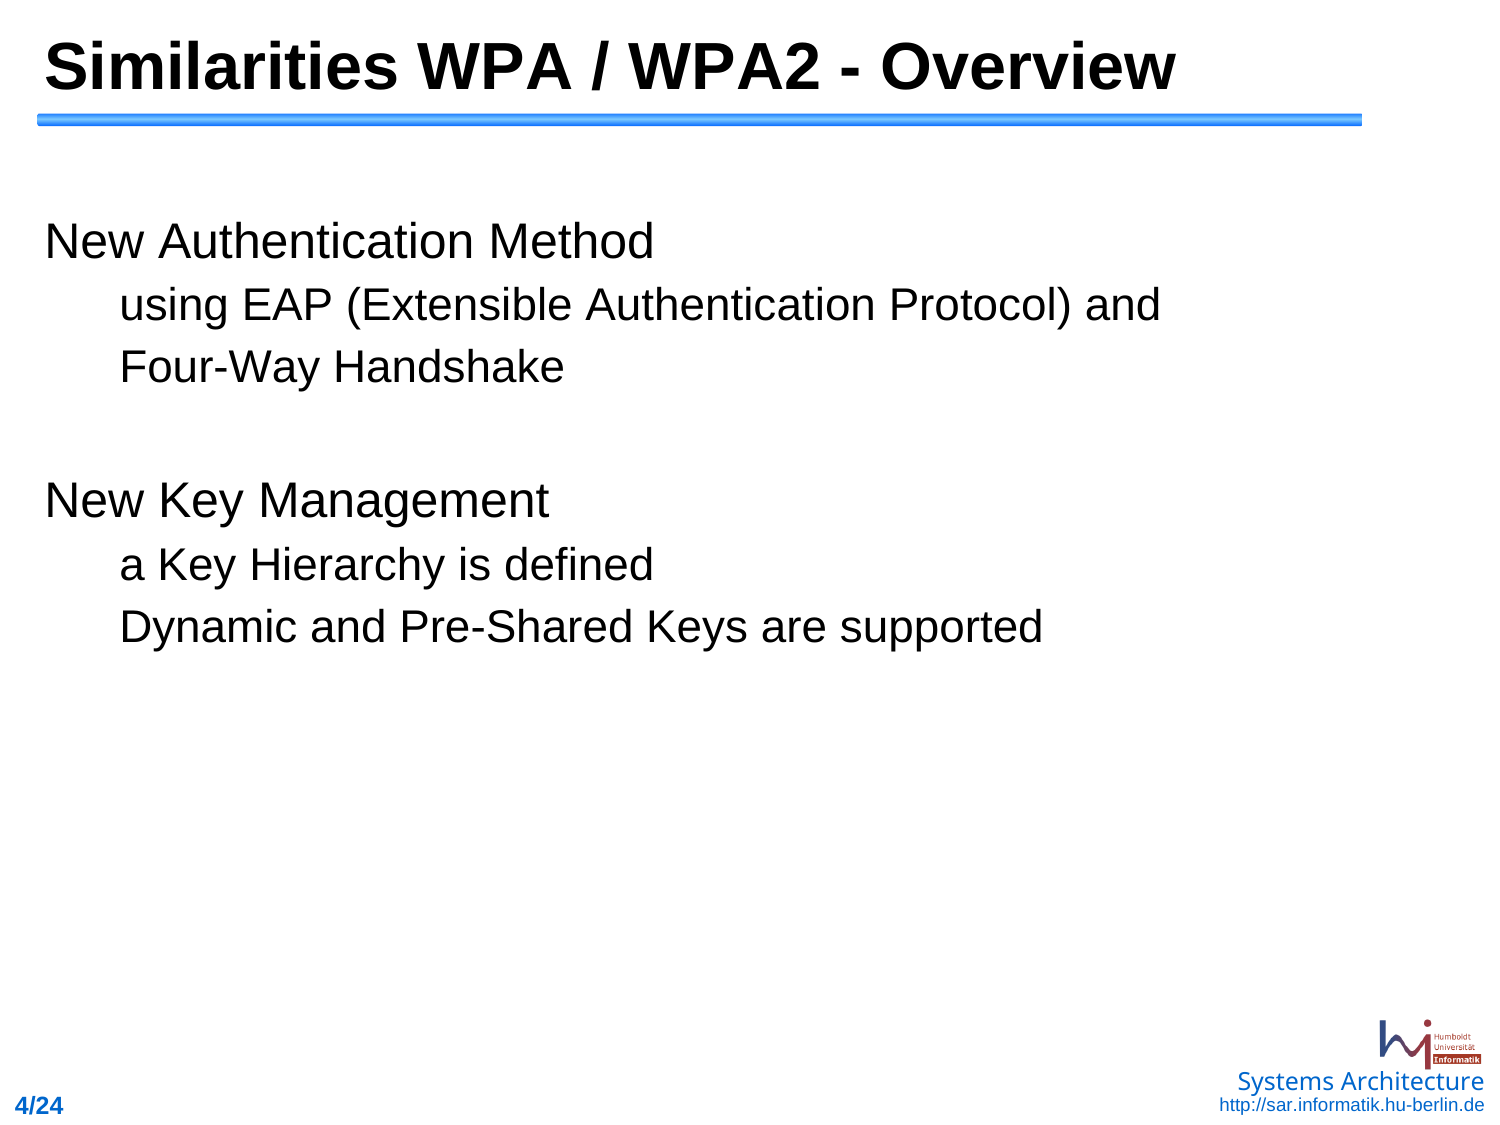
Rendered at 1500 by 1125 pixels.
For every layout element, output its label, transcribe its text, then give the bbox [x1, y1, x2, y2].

list New Authentication Method using EAP (Extensible Authentication Protocol) and Four-Way Handshake New Key Management a Key Hierarchy is defined Dynamic and Pre-Shared Keys are supported [29, 137, 1500, 1059]
picture [1376, 1059, 1483, 1071]
title Similarities WPA / WPA2 - Overview [29, 20, 1500, 114]
